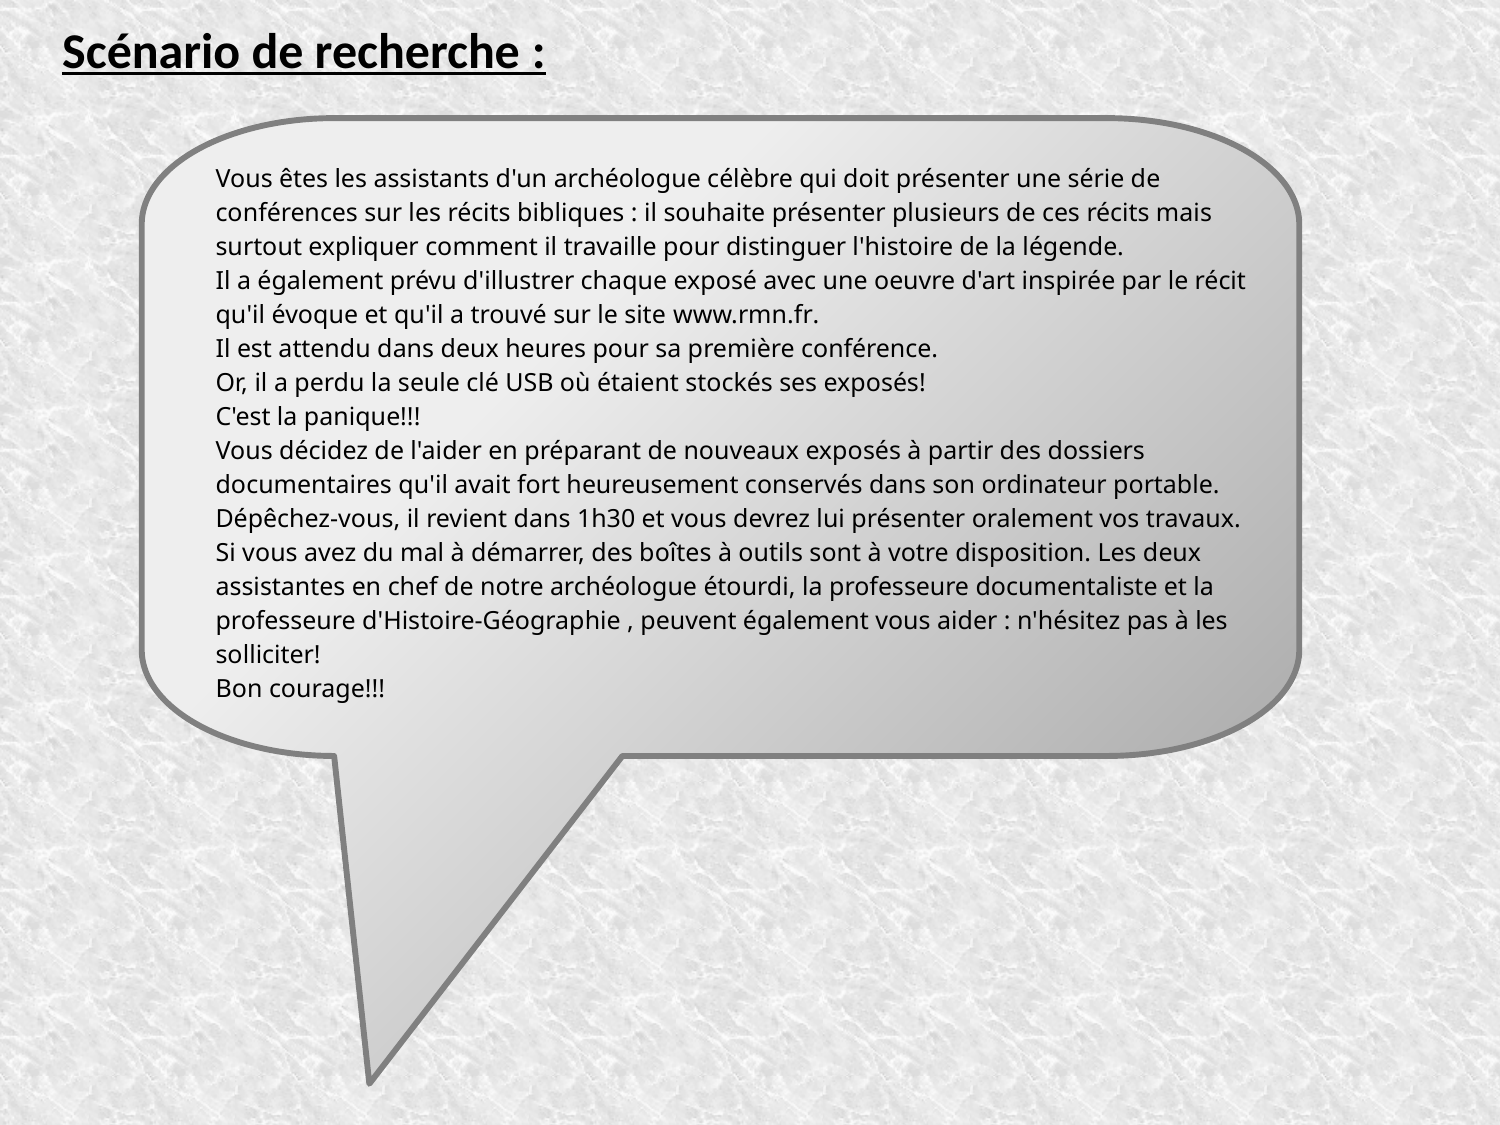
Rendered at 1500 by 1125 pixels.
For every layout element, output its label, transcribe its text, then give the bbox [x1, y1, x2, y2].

text_box Scénario de recherche : [47, 23, 1406, 100]
picture [0, 0, 1500, 1125]
text_box [141, 118, 1250, 726]
text_box [1276, 173, 1300, 701]
text_box [334, 764, 617, 1084]
text_box Vous êtes les assistants d'un archéologue célèbre qui doit présenter une série de conférences sur les récits bibliques : il souhaite présenter plusieurs de ces récits mais surtout expliquer comment il travaille pour distinguer l'histoire de la légende. Il a également prévu d'illustrer chaque exposé avec une oeuvre d'art inspirée par le récit qu'il évoque et qu'il a trouvé sur le site www.rmn.fr. Il est attendu dans deux heures pour sa première conférence. Or, il a perdu la seule clé USB où étaient stockés ses exposés! C'est la panique!!! Vous décidez de l'aider en préparant de nouveaux exposés à partir des dossiers documentaires qu'il avait fort heureusement conservés dans son ordinateur portable. Dépêchez-vous, il revient dans 1h30 et vous devrez lui présenter oralement vos travaux. Si vous avez du mal à démarrer, des boîtes à outils sont à votre disposition. Les deux assistantes en chef de notre archéologue étourdi, la professeure documentaliste et la professeure d'Histoire-Géographie , peuvent également vous aider : n'hésitez pas à les solliciter! Bon courage!!! [200, 153, 1276, 764]
